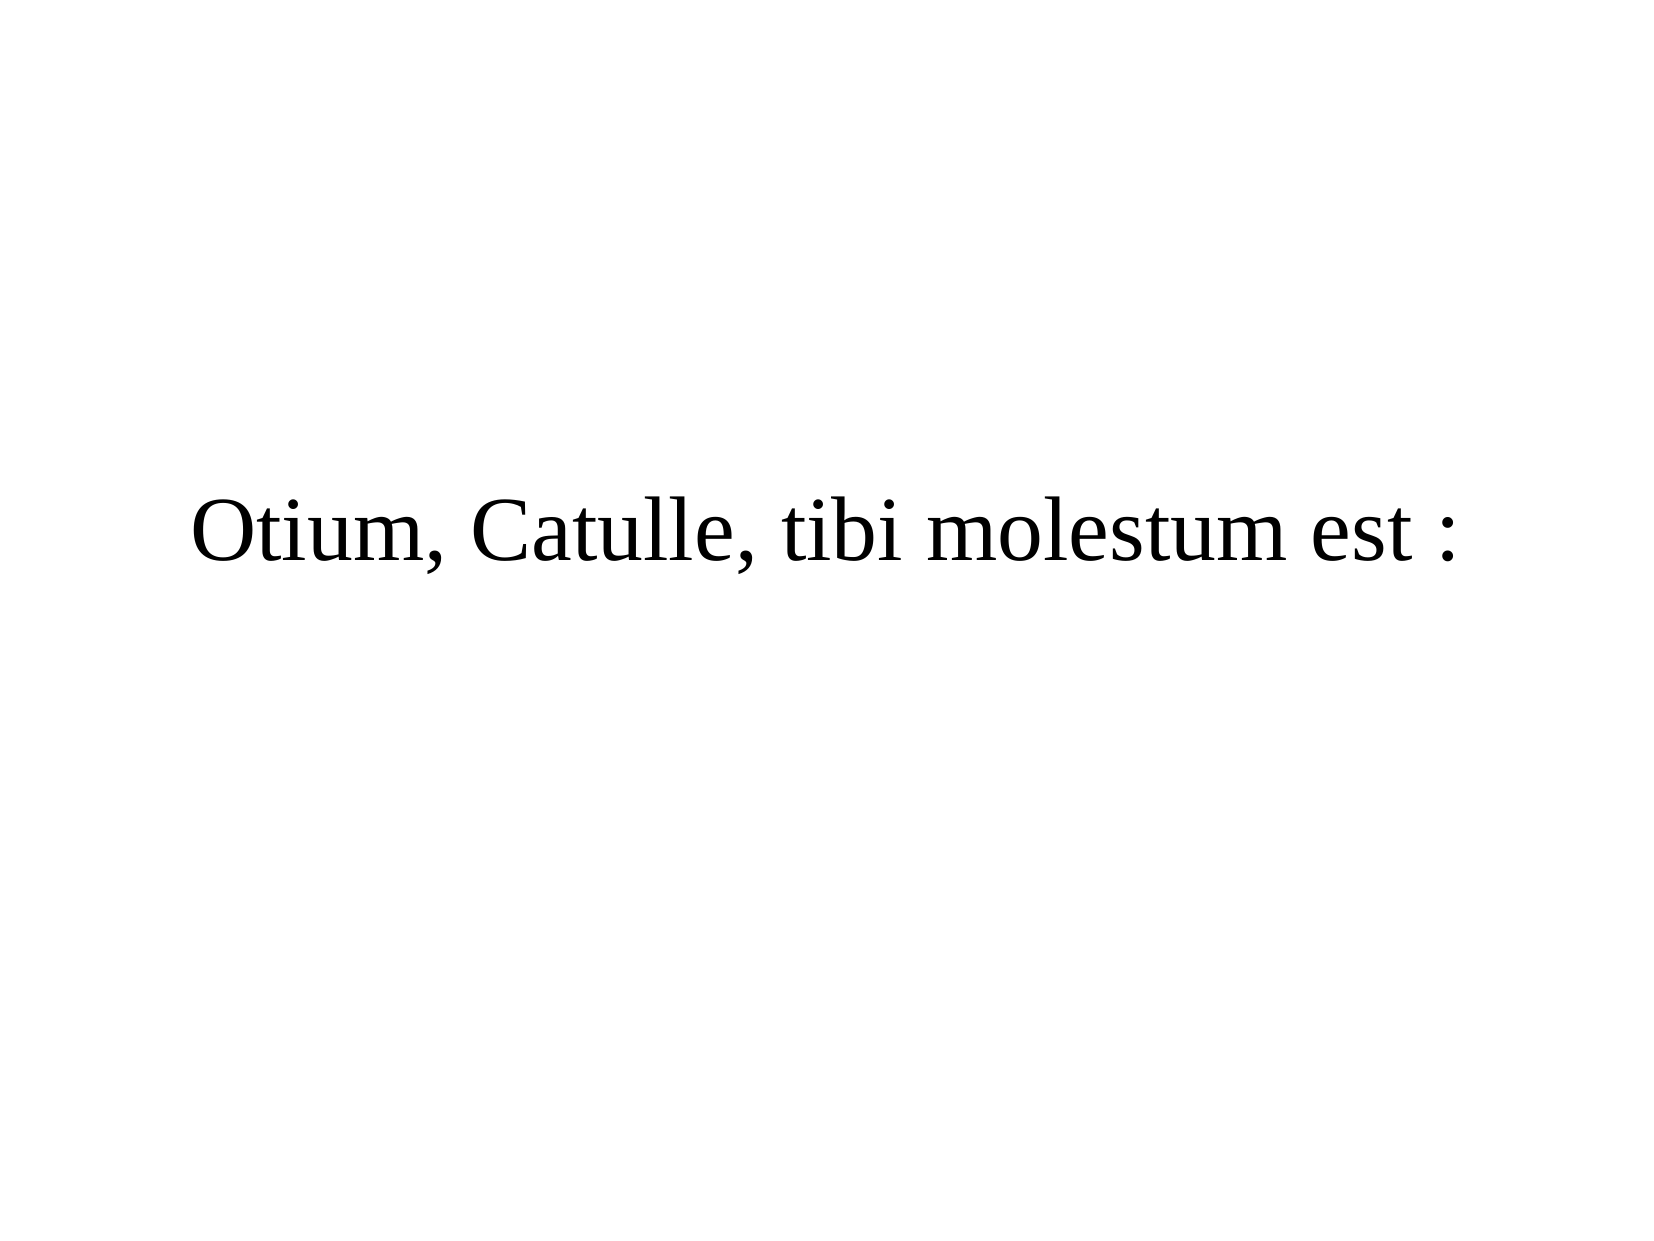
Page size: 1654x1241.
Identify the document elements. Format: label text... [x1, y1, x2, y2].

subtitle Otium, Catulle, tibi molestum est : [82, 49, 1571, 1010]
